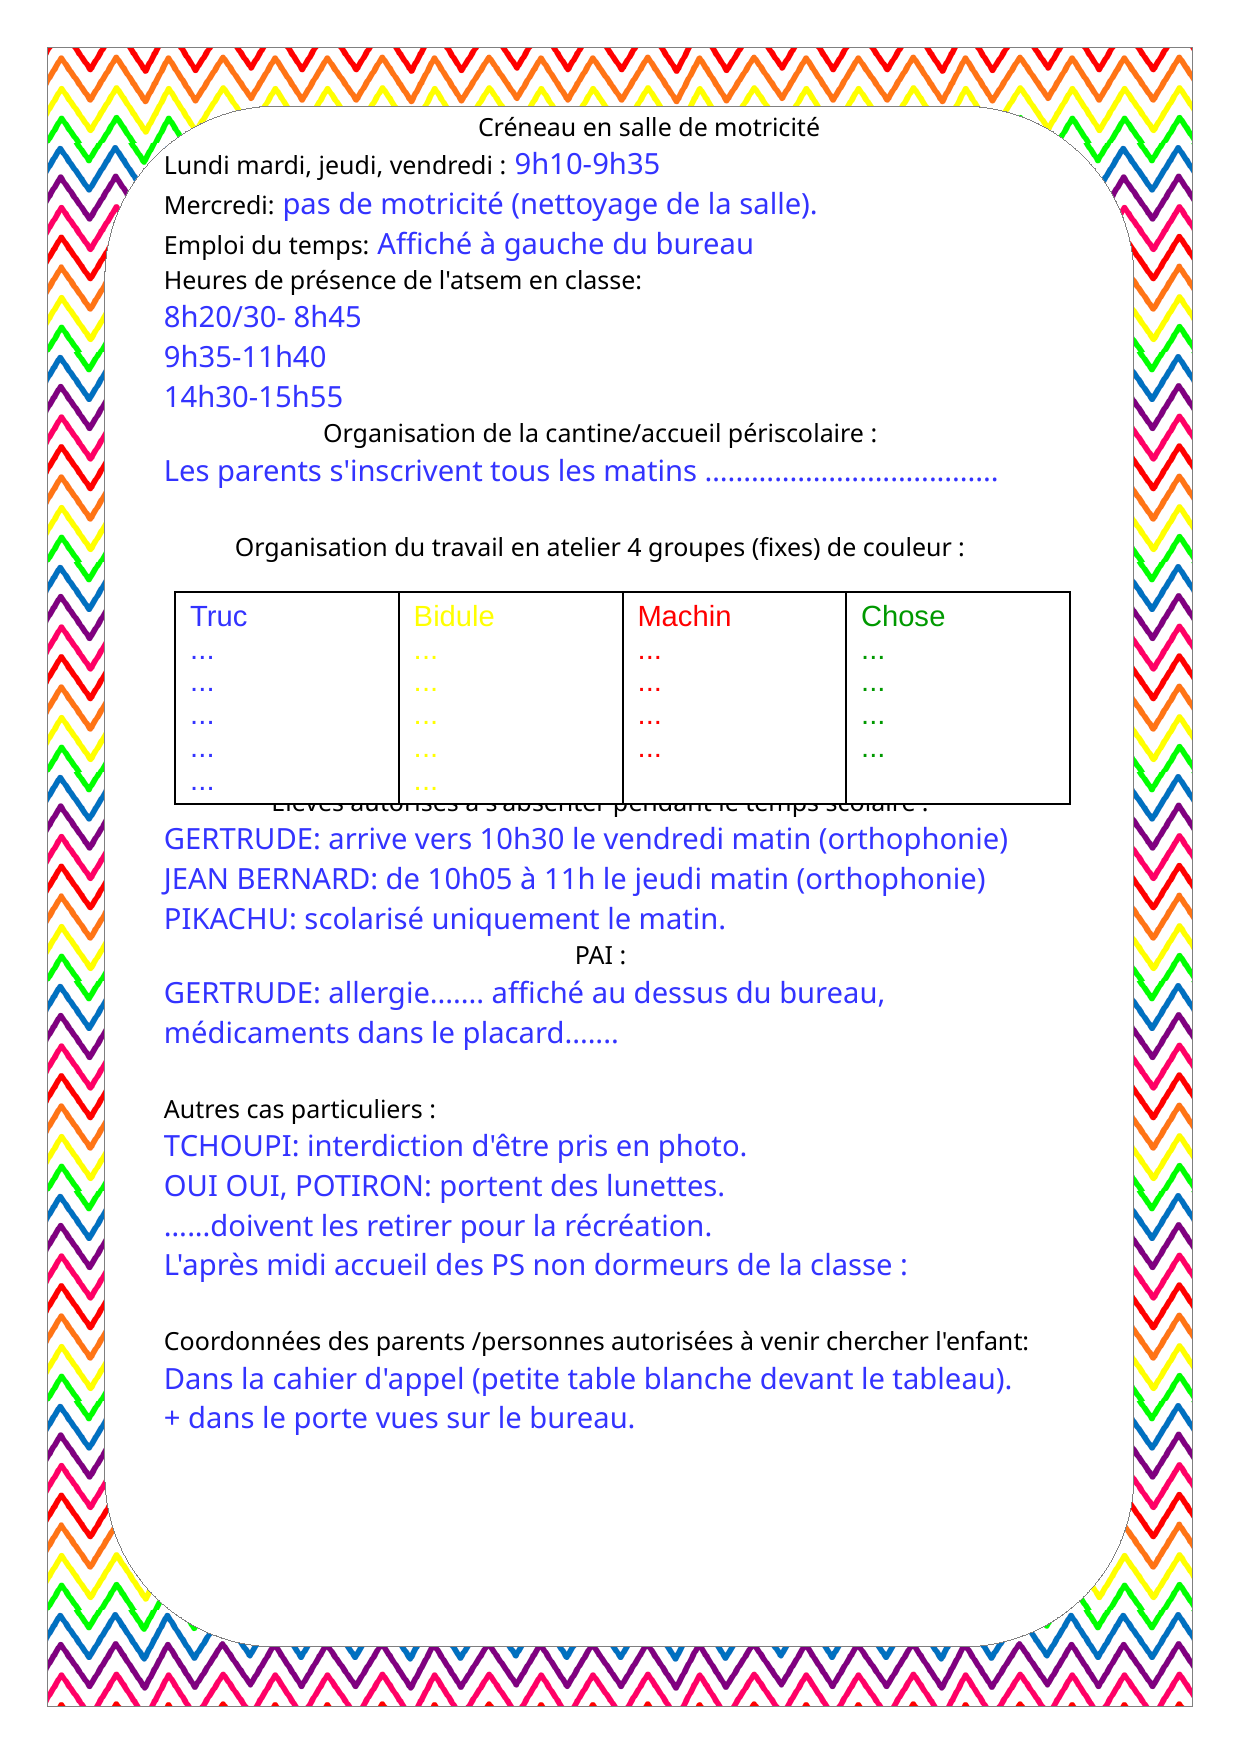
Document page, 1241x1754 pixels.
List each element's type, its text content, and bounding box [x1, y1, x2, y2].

table_header Truc ... ... ... ... ... [176, 593, 398, 803]
text_box [47, 47, 1193, 1707]
text_box Créneau en salle de motricité Lundi mardi, jeudi, vendredi : 9h10-9h35 Mercredi: pas de motricité (nettoyage de la salle). Emploi du temps: Affiché à gauche du bureau Heures de présence de l'atsem en classe: 8h20/30- 8h45 9h35-11h40 14h30-15h55 Organisation de la cantine/accueil périscolaire : Les parents s'inscrivent tous les matins …................................... Organisation du travail en atelier 4 groupes (fixes) de couleur : Elèves autorisés à s'absenter pendant le temps scolaire : GERTRUDE: arrive vers 10h30 le vendredi matin (orthophonie) JEAN BERNARD: de 10h05 à 11h le jeudi matin (orthophonie) PIKACHU: scolarisé uniquement le matin. PAI : GERTRUDE: allergie....... affiché au dessus du bureau, médicaments dans le placard....... Autres cas particuliers : TCHOUPI: interdiction d'être pris en photo. OUI OUI, POTIRON: portent des lunettes. …...doivent les retirer pour la récréation. L'après midi accueil des PS non dormeurs de la classe : Coordonnées des parents /personnes autorisées à venir chercher l'enfant: Dans la cahier d'appel (petite table blanche devant le tableau). + dans le porte vues sur le bureau. [149, 102, 1088, 1686]
table_header Machin ... ... ... ... [624, 593, 845, 803]
table_header Chose ... ... ... ... [847, 593, 1069, 803]
table_header Bidule ... ... ... ... ... [400, 593, 622, 803]
